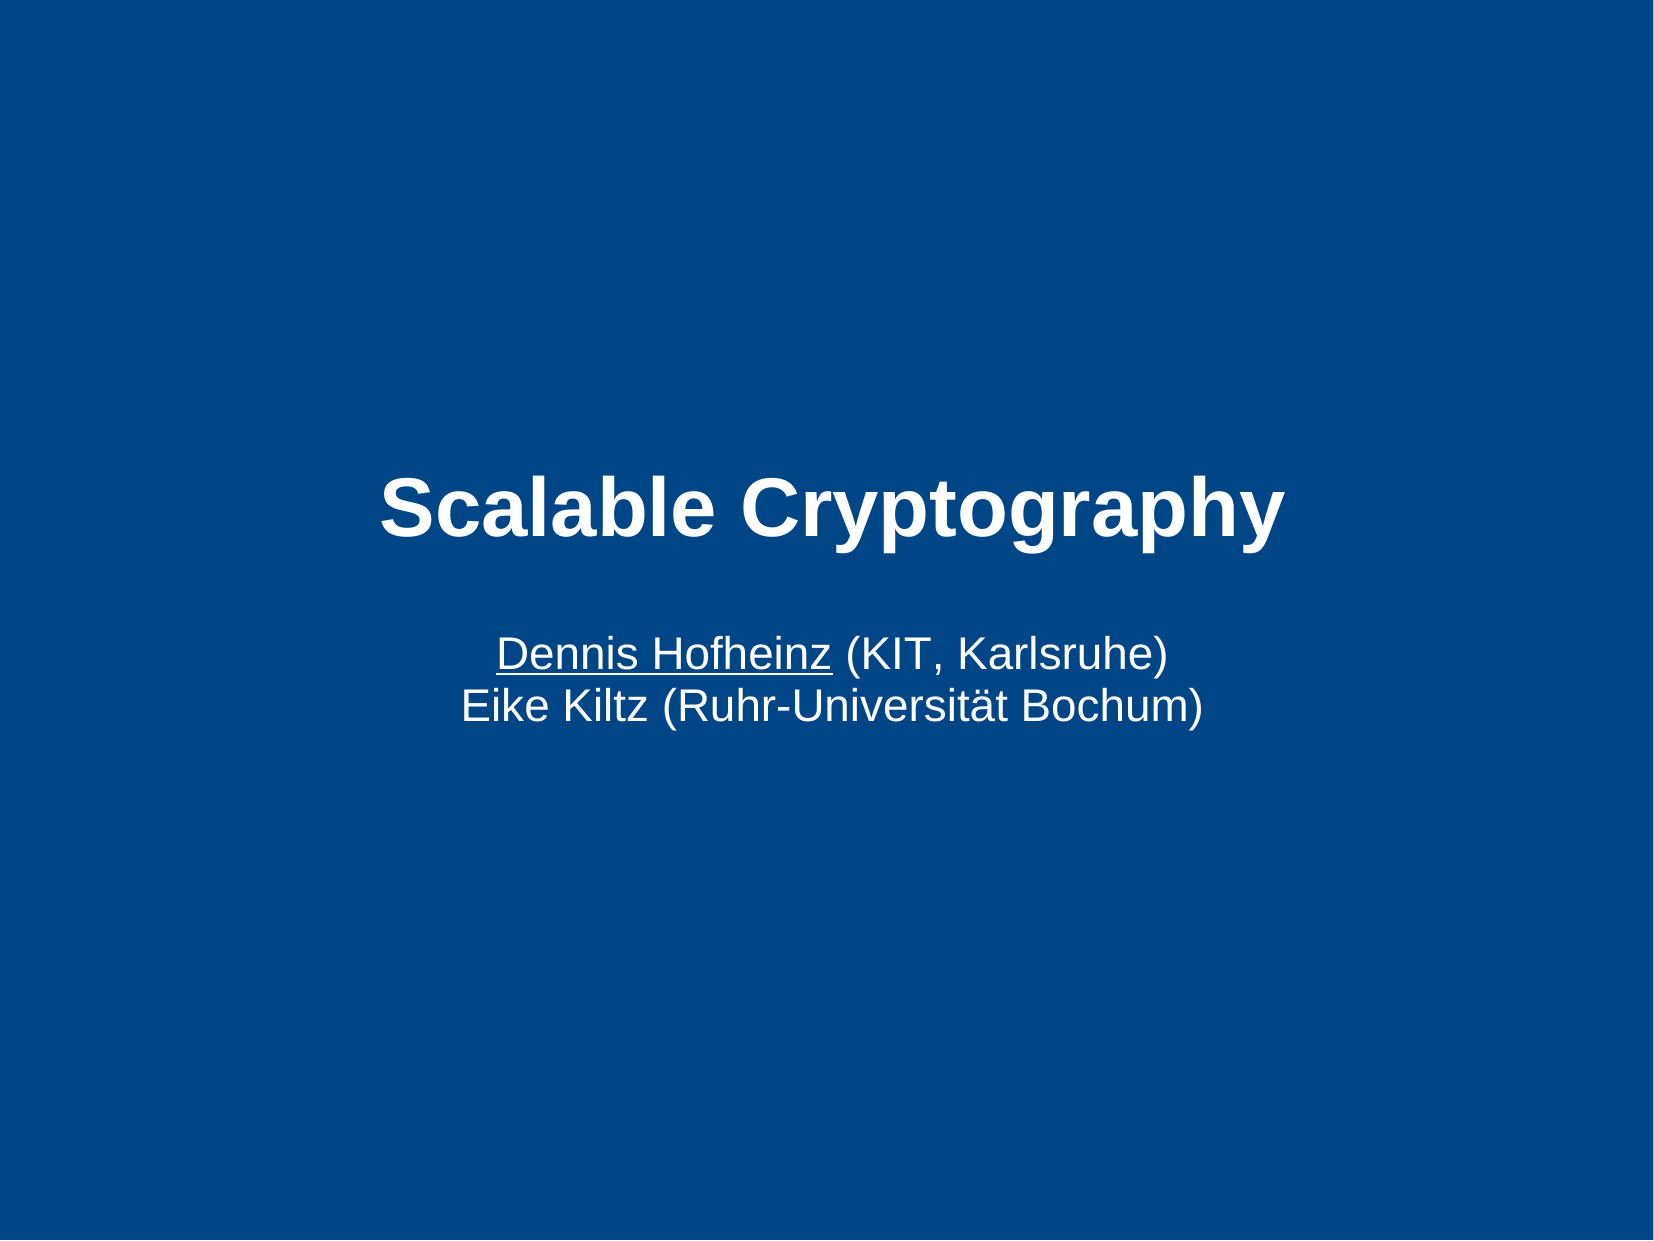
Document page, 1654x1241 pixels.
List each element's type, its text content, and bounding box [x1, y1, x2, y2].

subtitle Scalable Cryptography Dennis Hofheinz (KIT, Karlsruhe) Eike Kiltz (Ruhr-Universität Bochum) [23, 236, 1642, 956]
